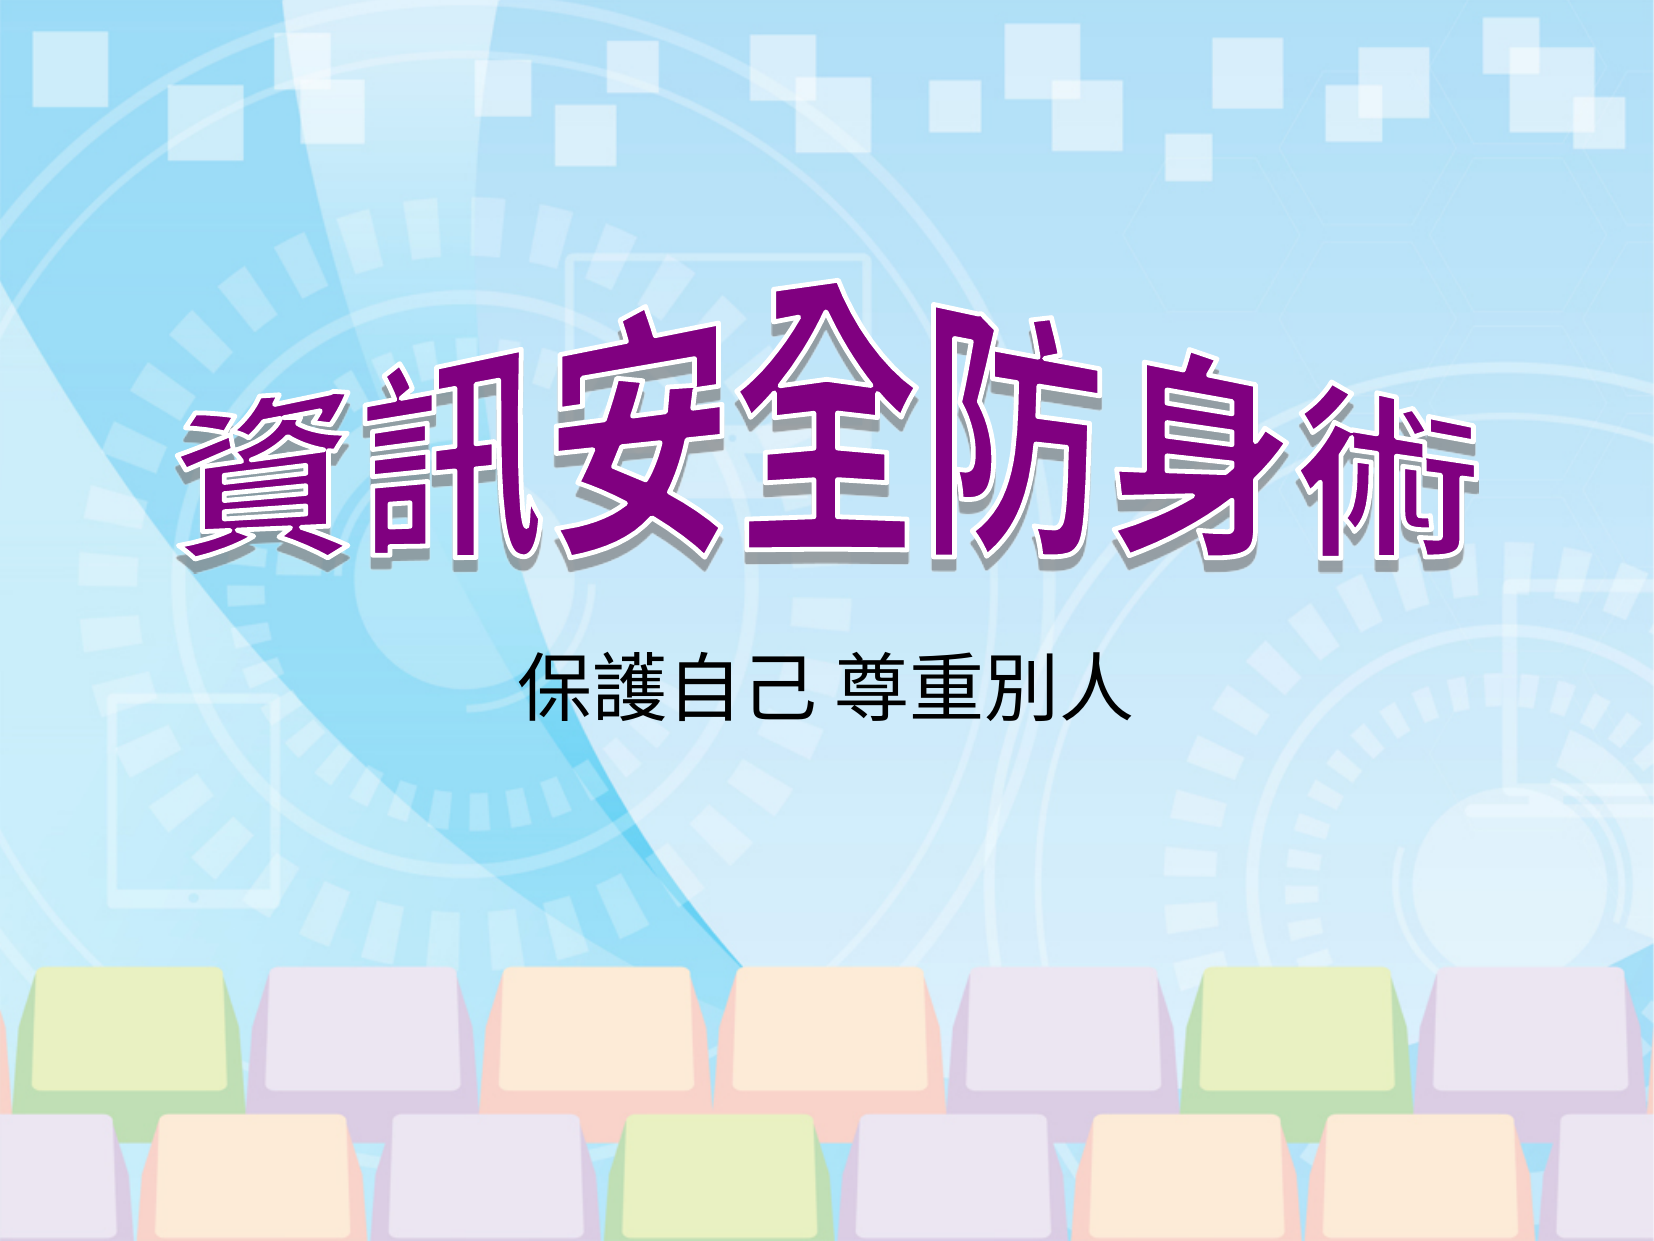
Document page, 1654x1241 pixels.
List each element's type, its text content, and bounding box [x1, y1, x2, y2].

text_box 資訊安全防身術 [933, 304, 1100, 558]
text_box 資訊安全防身術 [556, 306, 723, 558]
text_box 資訊安全防身術 [1399, 408, 1474, 442]
text_box 資訊安全防身術 [1297, 392, 1477, 559]
text_box 資訊安全防身術 [177, 391, 349, 560]
text_box 資訊安全防身術 [185, 412, 235, 434]
text_box 保護自己 尊重別人 [502, 633, 1150, 739]
text_box 資訊安全防身術 [365, 363, 434, 424]
picture [0, 0, 1654, 1241]
text_box 資訊安全防身術 [372, 423, 428, 450]
text_box 資訊安全防身術 [1344, 460, 1372, 532]
text_box 資訊安全防身術 [1402, 466, 1432, 530]
text_box 資訊安全防身術 [1114, 349, 1287, 558]
text_box 資訊安全防身術 [1300, 381, 1352, 433]
text_box 資訊安全防身術 [433, 349, 541, 558]
text_box 資訊安全防身術 [736, 280, 917, 550]
text_box 資訊安全防身術 [372, 451, 428, 477]
text_box 資訊安全防身術 [372, 481, 428, 556]
